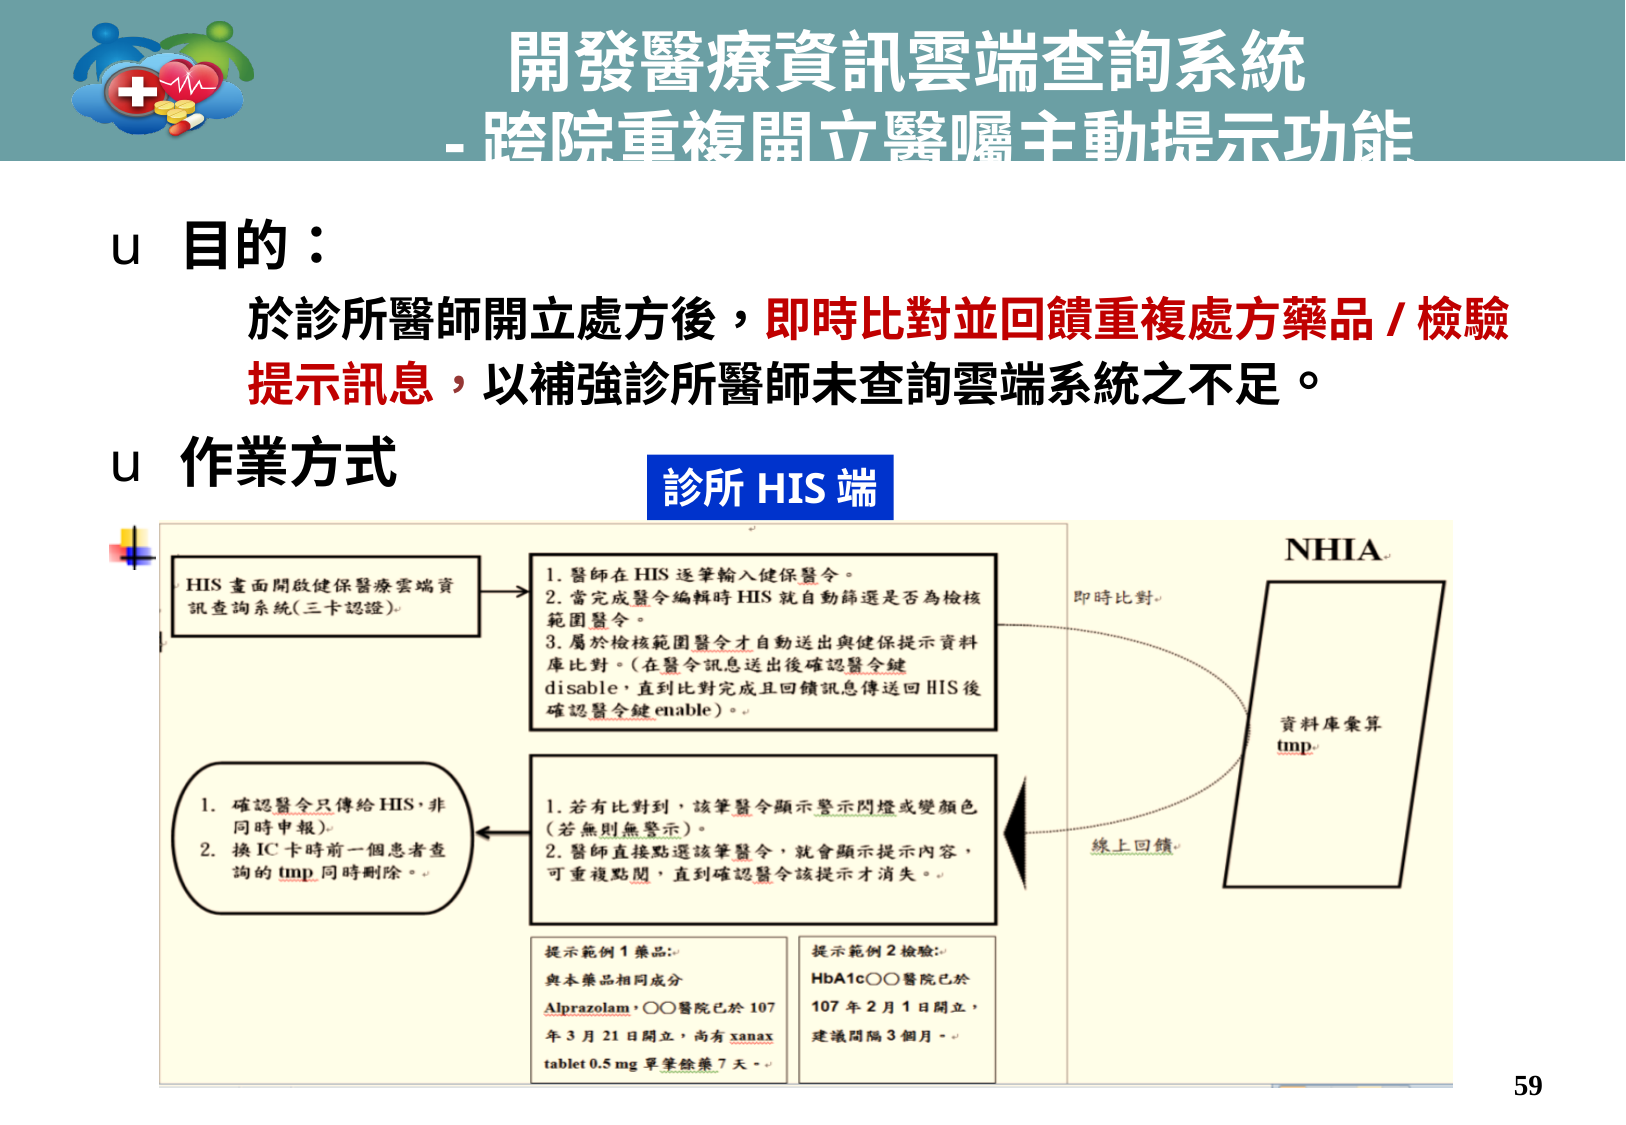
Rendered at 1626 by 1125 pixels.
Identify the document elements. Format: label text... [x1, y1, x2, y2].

list 目的： 於診所醫師開立處方後，即時比對並回饋重複處方藥品/檢驗提示訊息，以補強診所醫師未查詢雲端系統之不足。 作業方式 [94, 203, 1557, 539]
picture [159, 520, 1453, 1088]
picture [0, 0, 1625, 161]
text_box 診所HIS端 [647, 454, 893, 521]
title 開發醫療資訊雲端查詢系統 -跨院重複開立醫囑主動提示功能 [233, 12, 1581, 161]
text_box <編號> [1498, 1042, 1616, 1125]
picture [109, 539, 156, 570]
